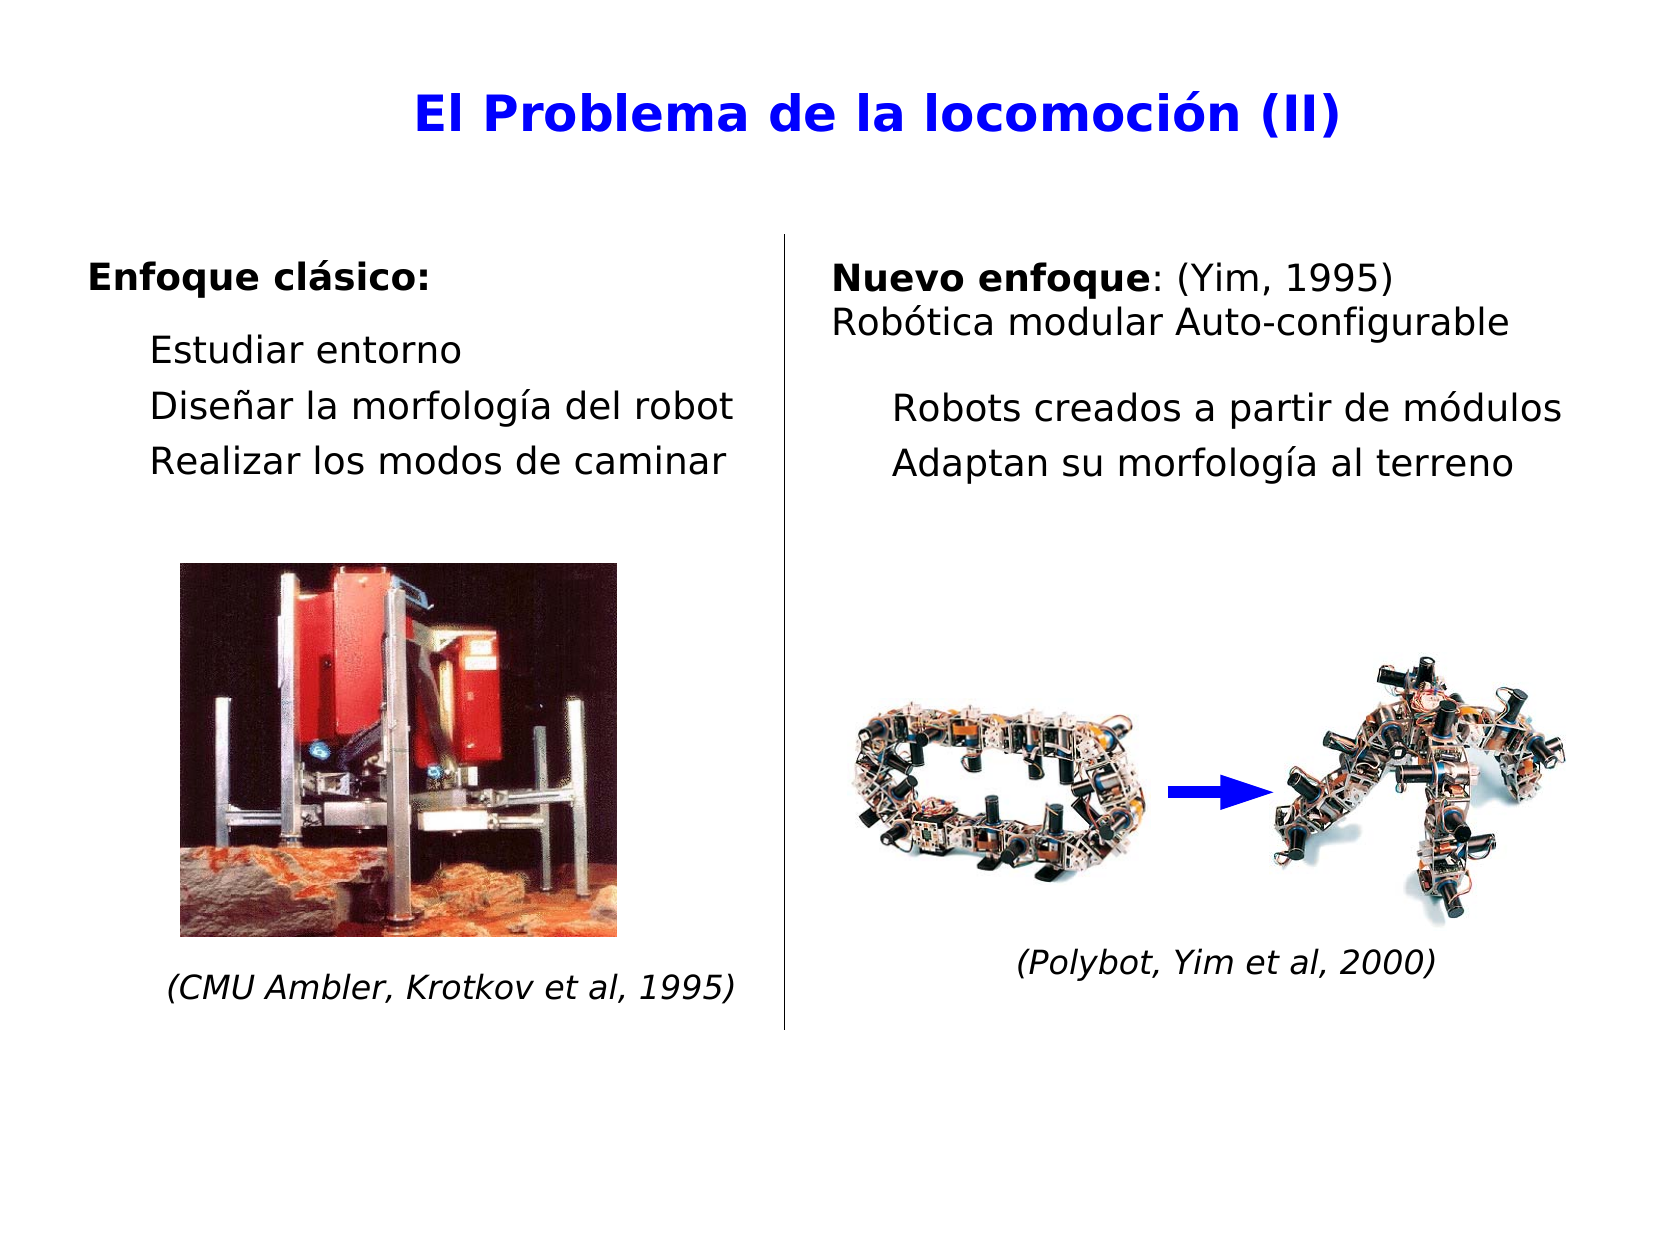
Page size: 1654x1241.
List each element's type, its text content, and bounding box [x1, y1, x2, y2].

picture [180, 563, 617, 938]
text_box (Polybot, Yim et al, 2000) [1000, 936, 1454, 990]
text_box El Problema de la locomoción (II) [398, 77, 1358, 152]
text_box Robots creados a partir de módulos Adaptan su morfología al terreno [865, 378, 1591, 493]
text_box Enfoque clásico: [72, 247, 447, 307]
picture [1269, 652, 1570, 931]
text_box (CMU Ambler, Krotkov et al, 1995) [151, 961, 753, 1016]
picture [847, 698, 1151, 886]
text_box Nuevo enfoque: (Yim, 1995) Robótica modular Auto-configurable [816, 249, 1526, 352]
text_box Estudiar entorno Diseñar la morfología del robot Realizar los modos de caminar [122, 321, 767, 491]
